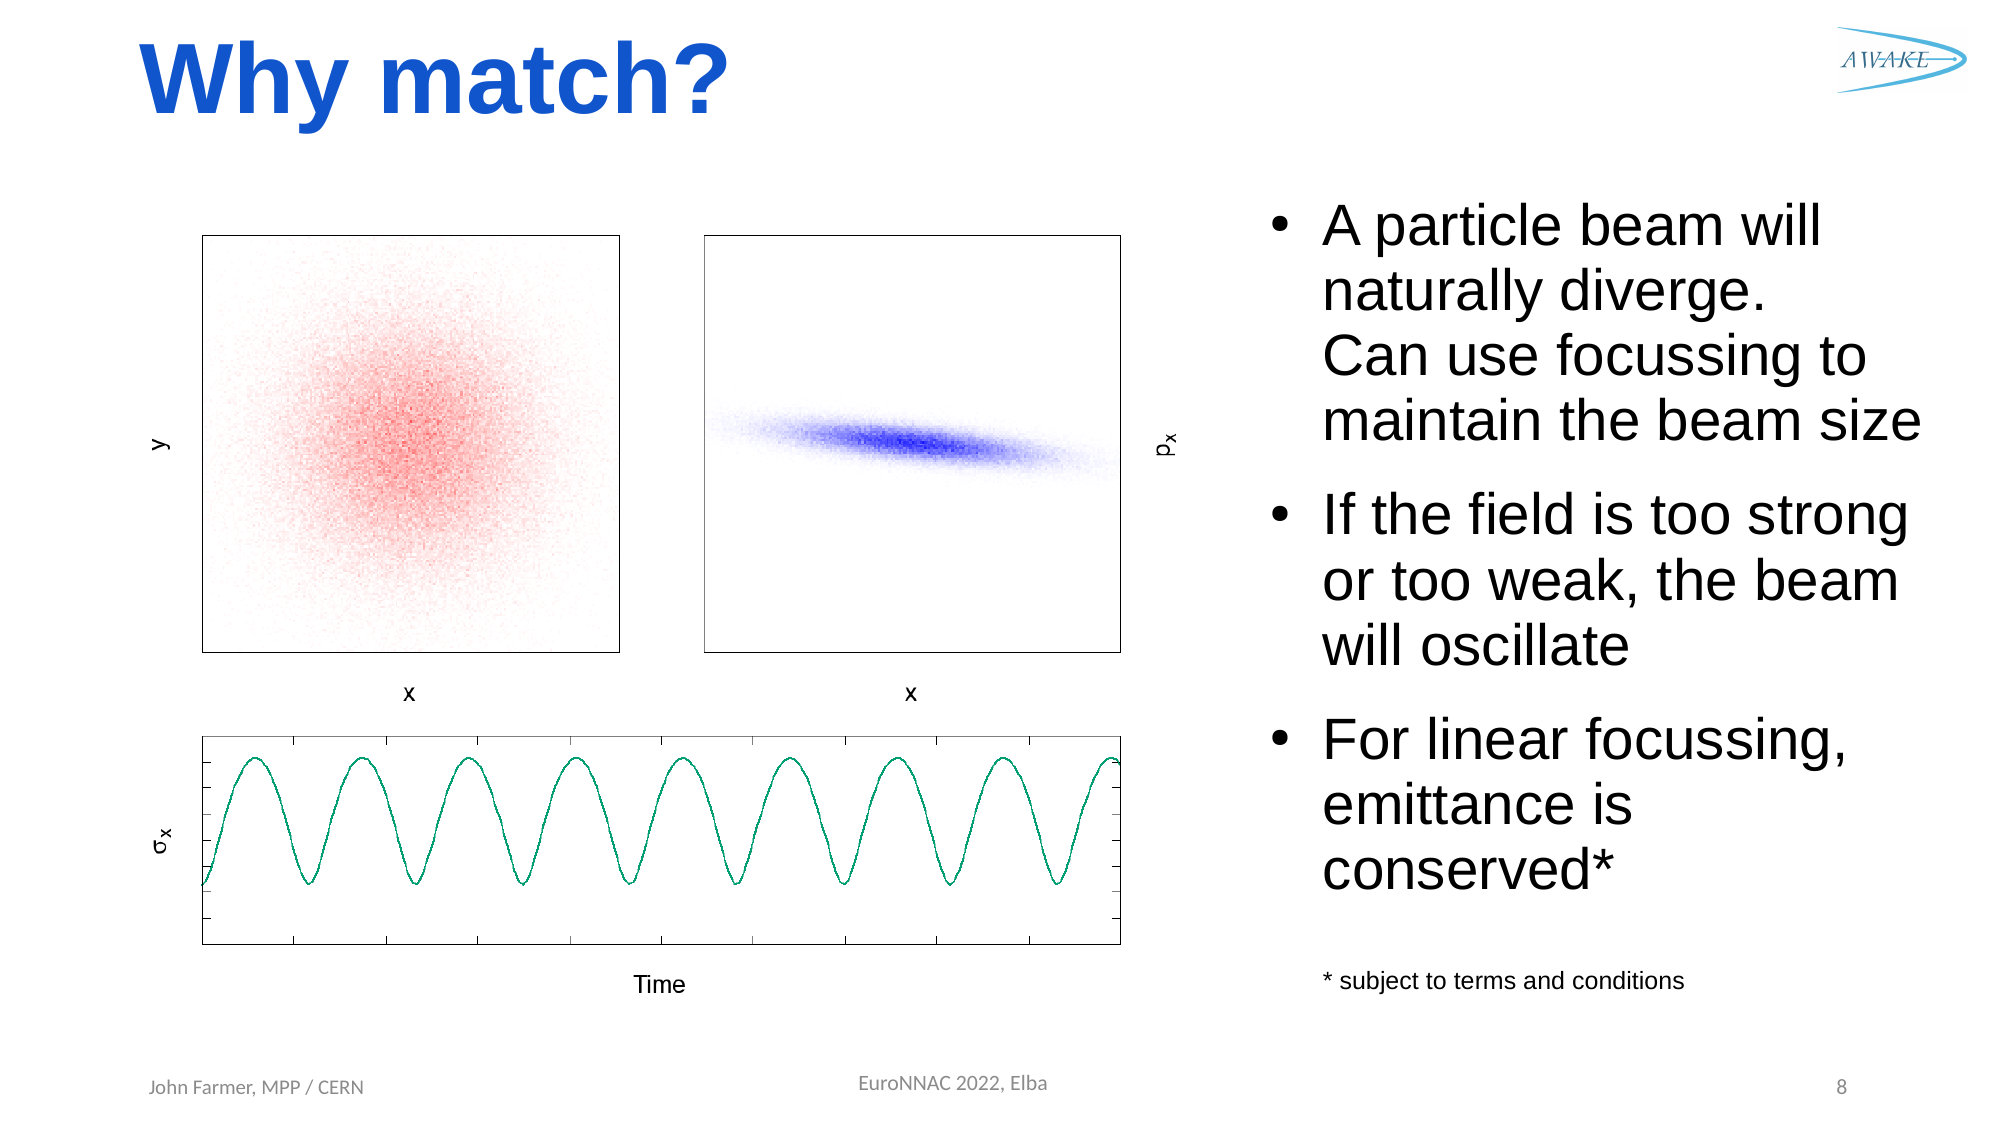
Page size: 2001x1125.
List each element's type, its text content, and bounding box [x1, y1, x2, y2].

list A particle beam will naturally diverge. Can use focussing to maintain the beam size If the field is too strong or too weak, the beam will oscillate For linear focussing, emittance is conserved* * subject to terms and conditions [1251, 192, 1926, 1028]
title Why match? [139, 16, 1759, 142]
picture [1837, 27, 1967, 93]
picture [118, 192, 1205, 1028]
